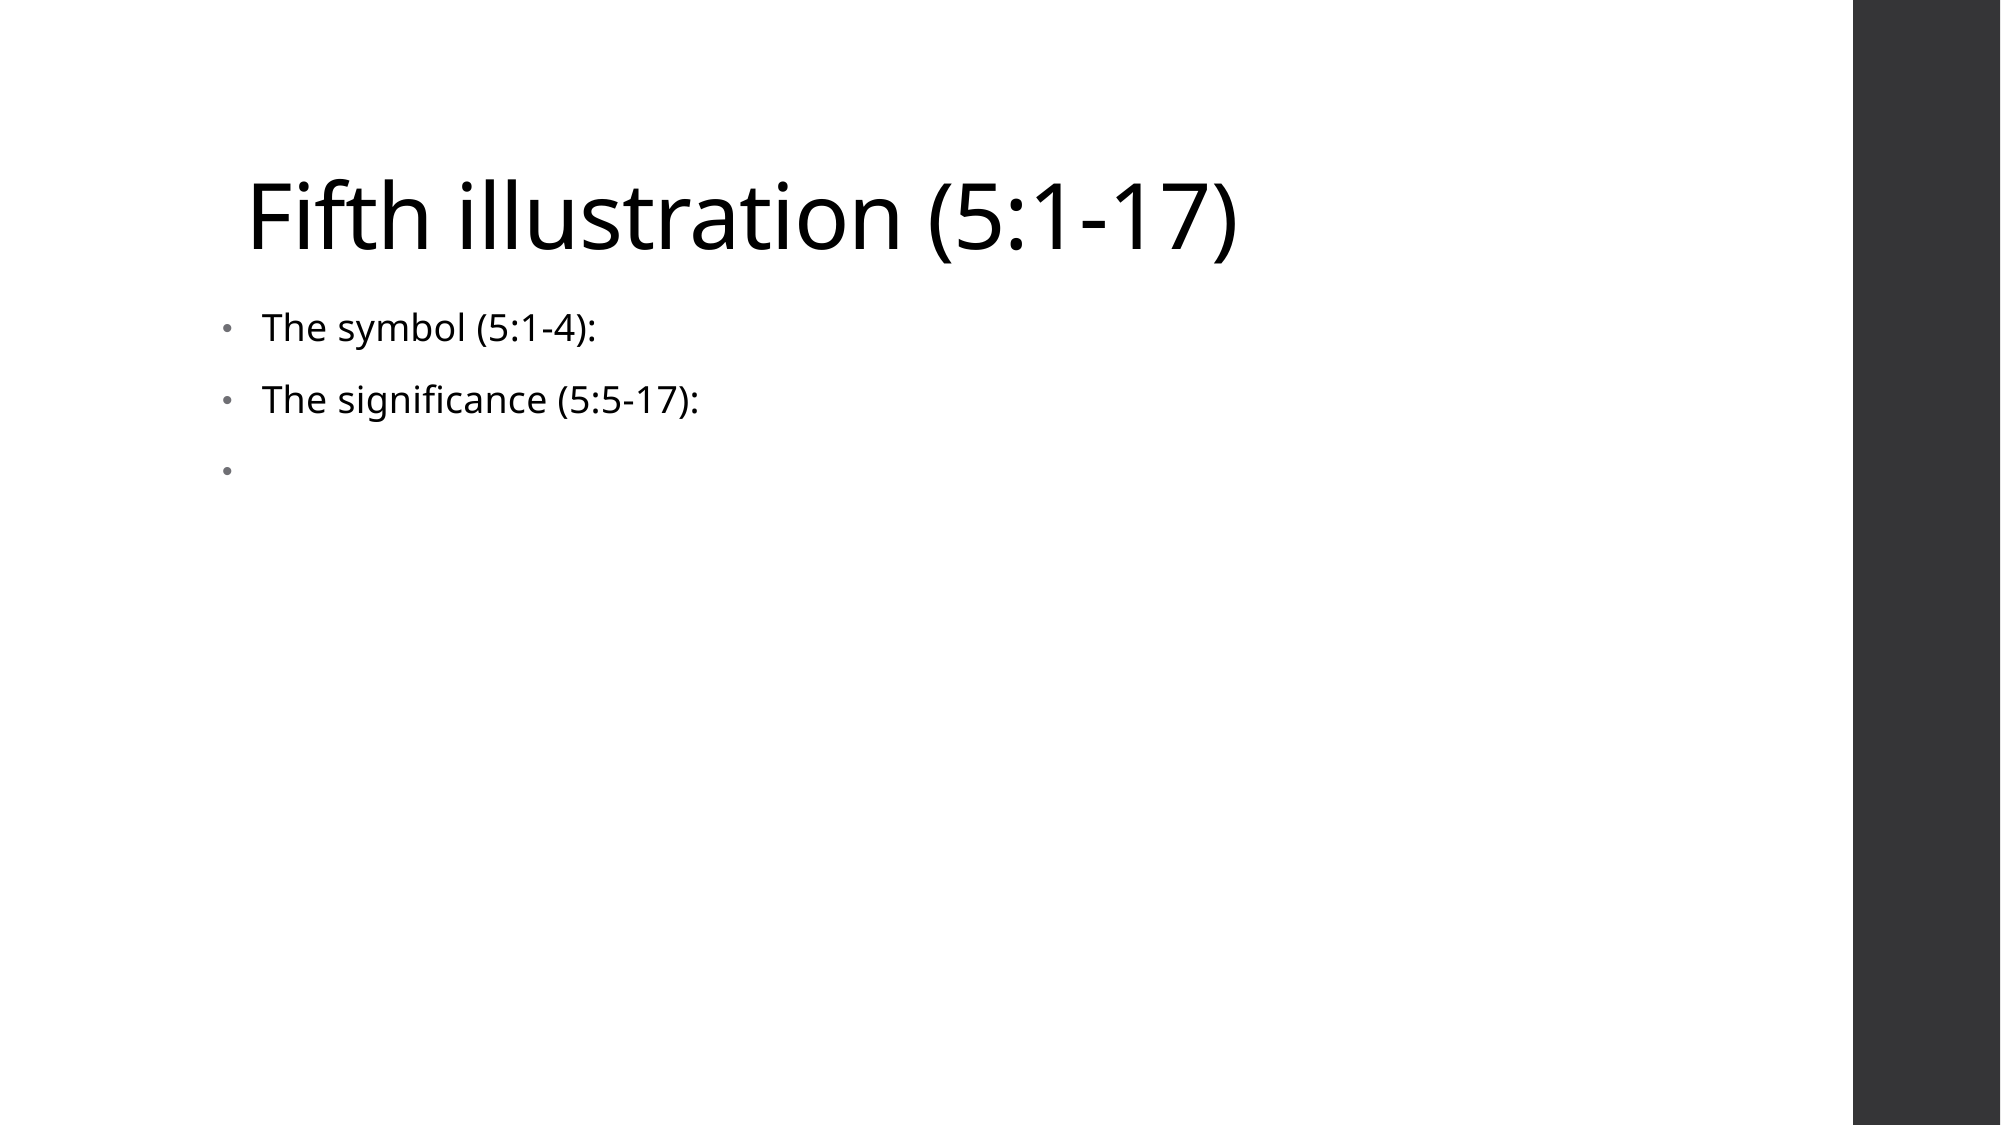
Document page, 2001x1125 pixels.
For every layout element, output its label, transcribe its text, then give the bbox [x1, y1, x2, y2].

list The symbol (5:1-4): The significance (5:5-17): [206, 299, 1617, 1014]
title Fifth illustration (5:1-17) [206, 60, 1797, 278]
